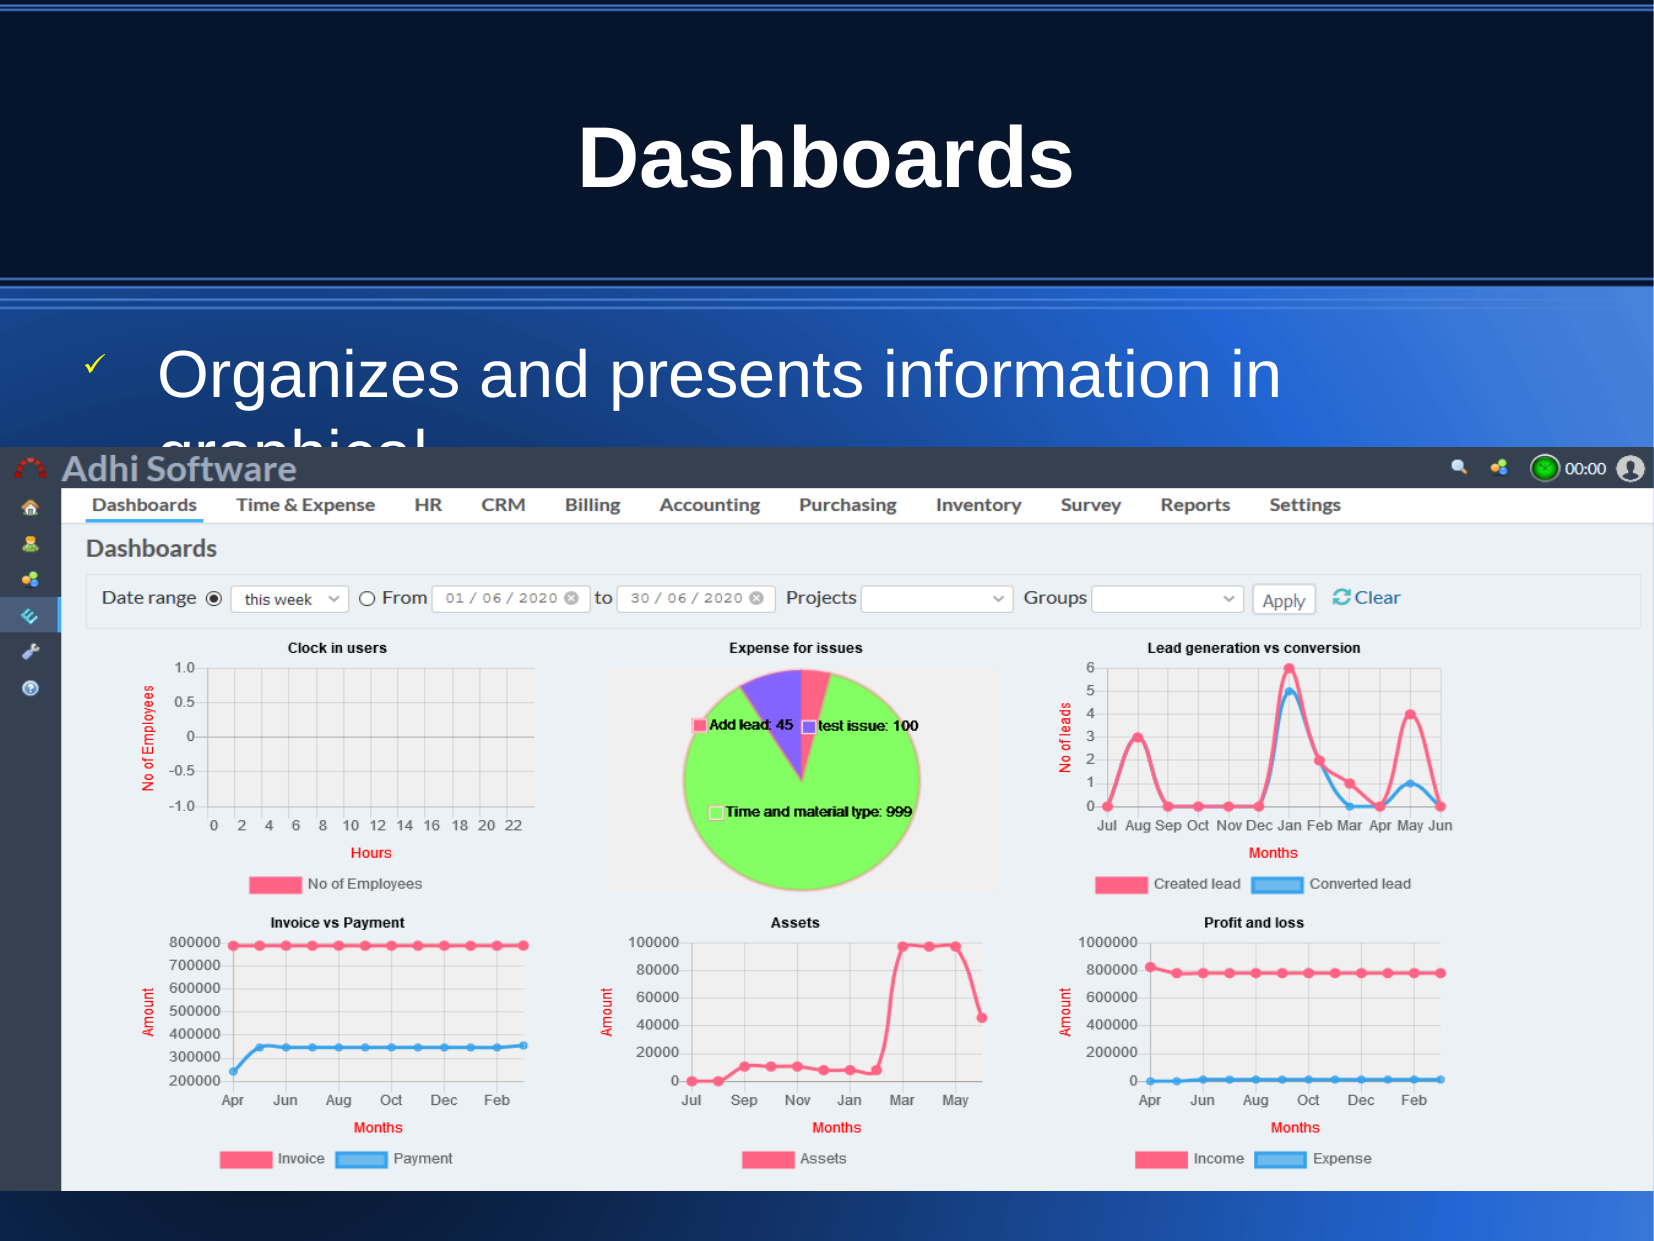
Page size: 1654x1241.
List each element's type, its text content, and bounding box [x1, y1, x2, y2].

picture [0, 0, 1654, 1241]
list Organizes and presents information in graphical [82, 330, 1571, 447]
title Dashboards [82, 49, 1571, 257]
